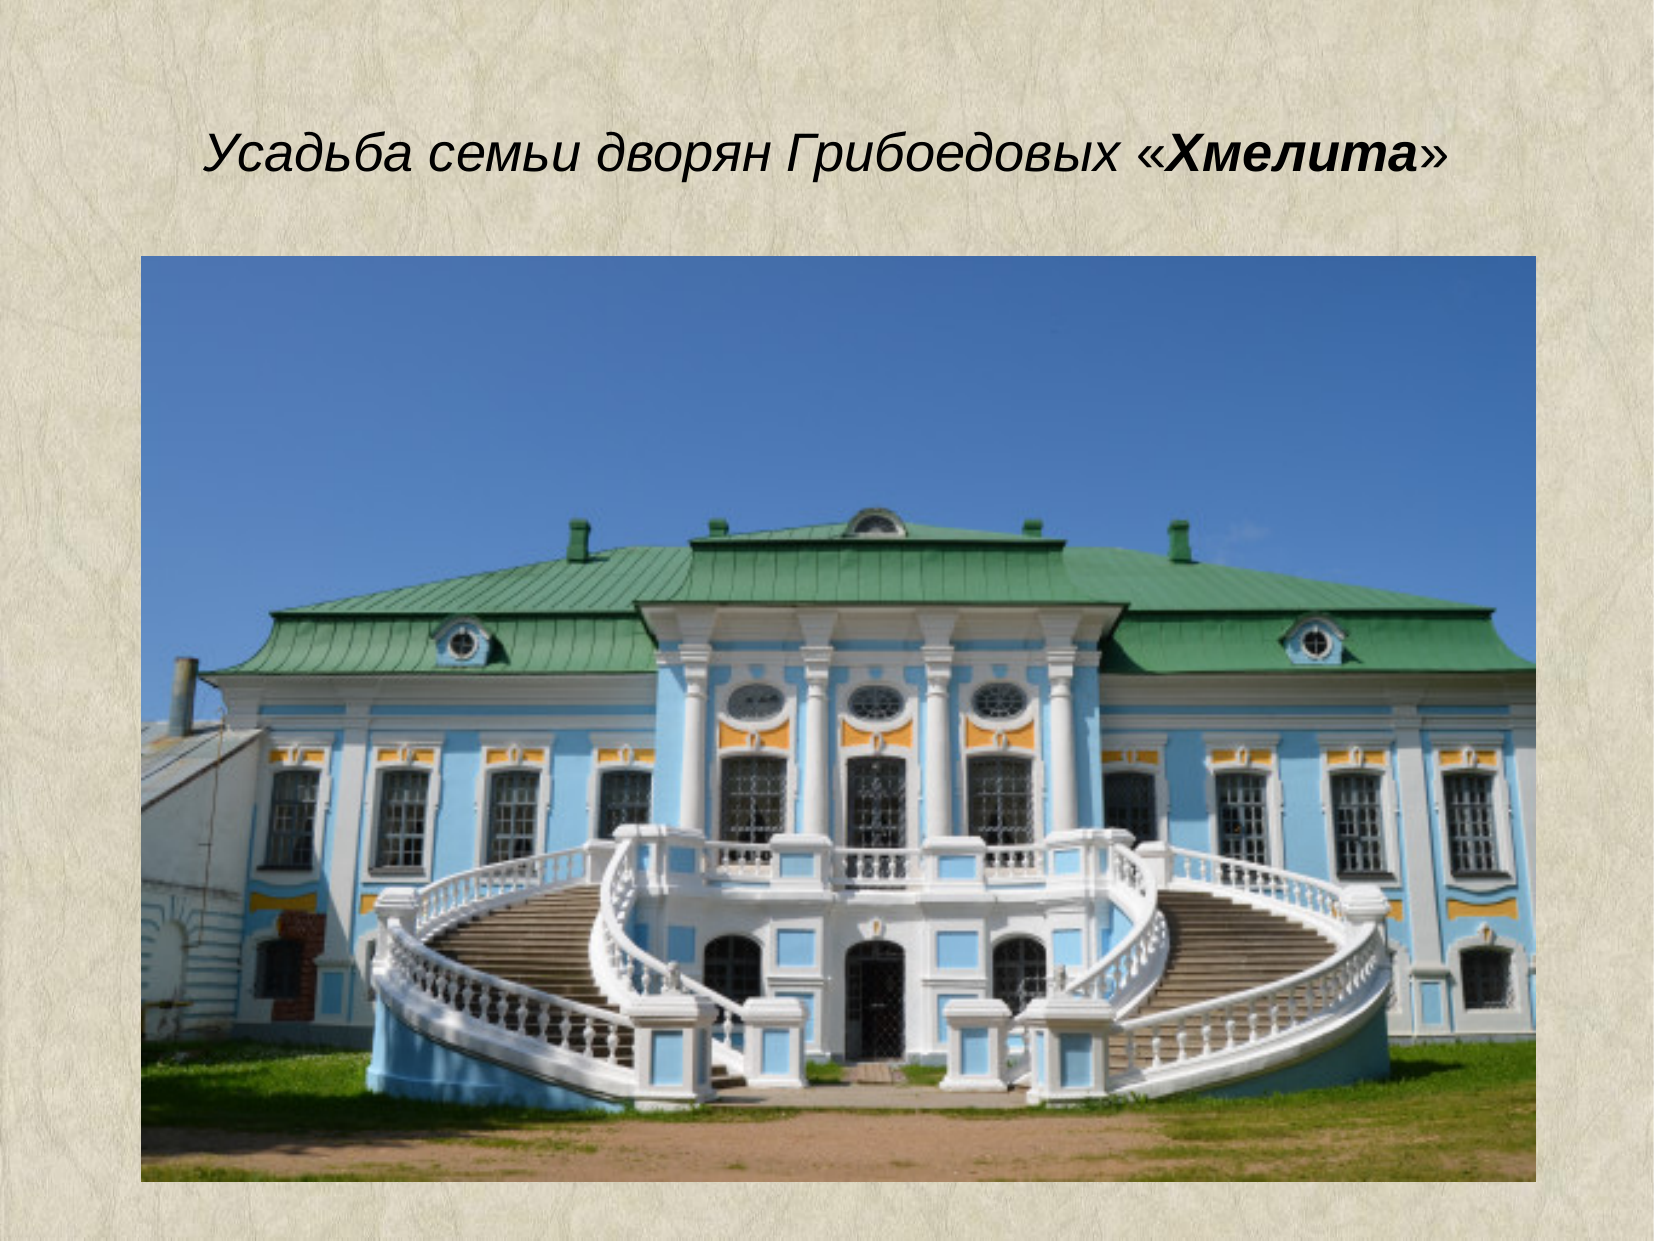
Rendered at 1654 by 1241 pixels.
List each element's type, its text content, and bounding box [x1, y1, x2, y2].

picture [0, 0, 1654, 1241]
title Усадьба семьи дворян Грибоедовых «Хмелита» [82, 49, 1571, 257]
